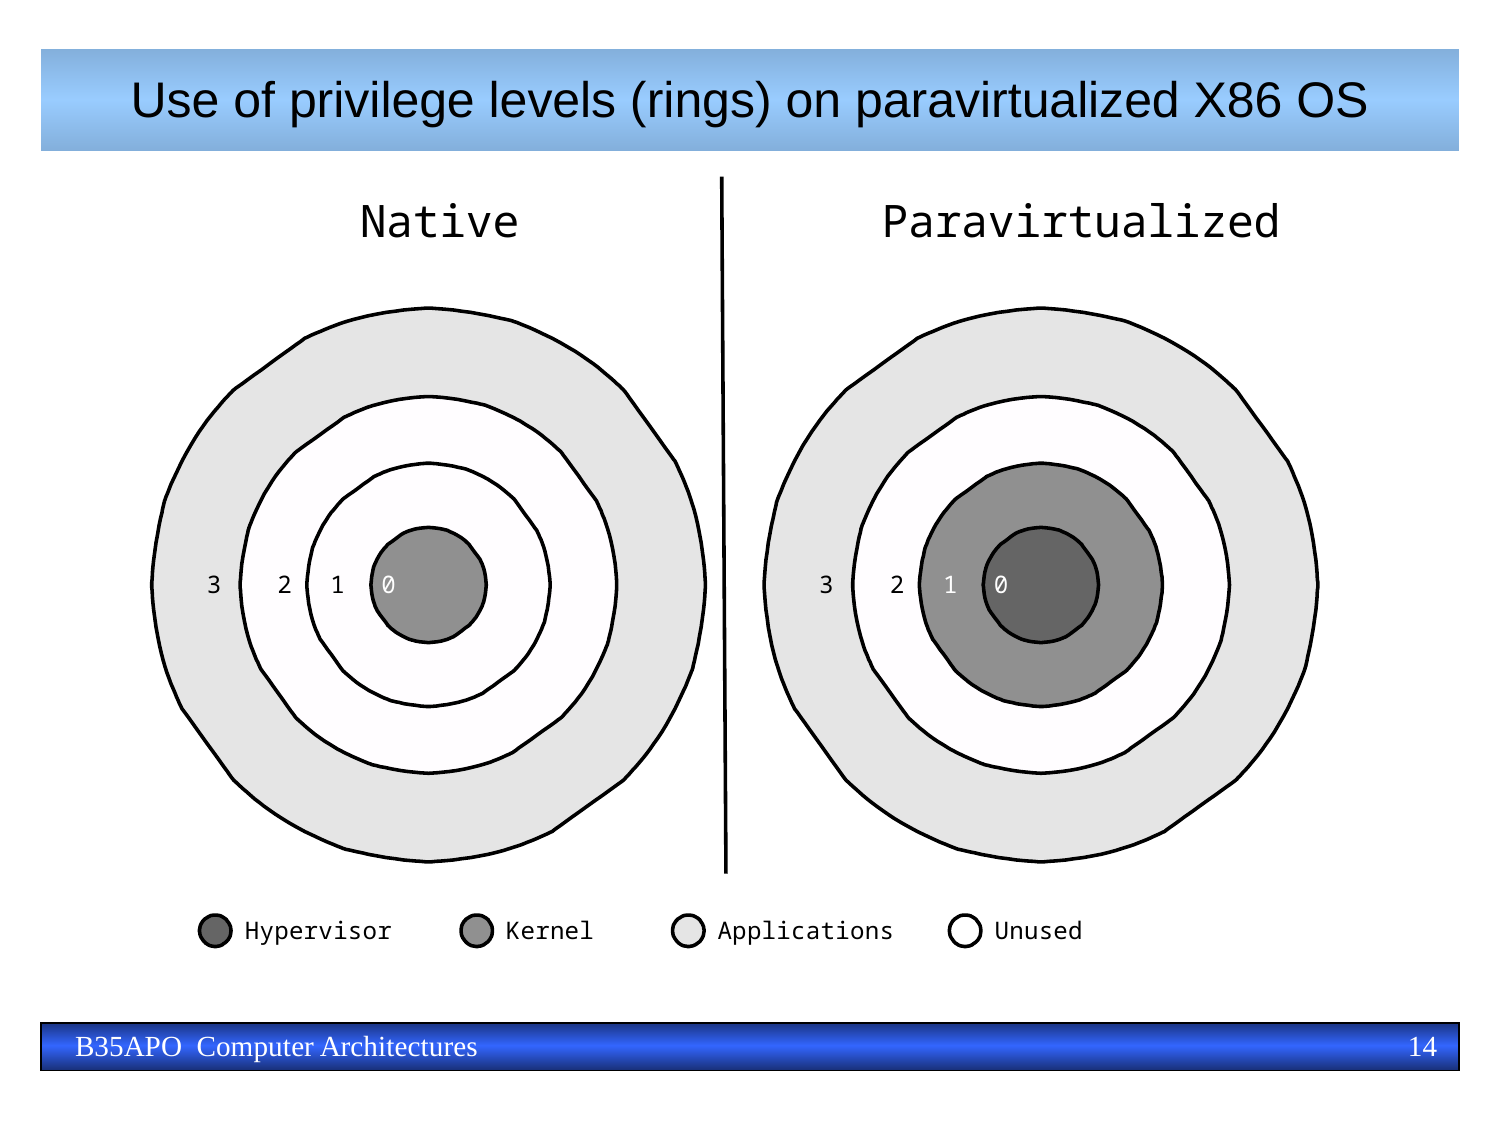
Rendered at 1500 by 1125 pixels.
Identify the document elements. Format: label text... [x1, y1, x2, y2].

picture [137, 162, 1388, 963]
title Use of privilege levels (rings) on paravirtualized X86 OS [41, 49, 1459, 151]
